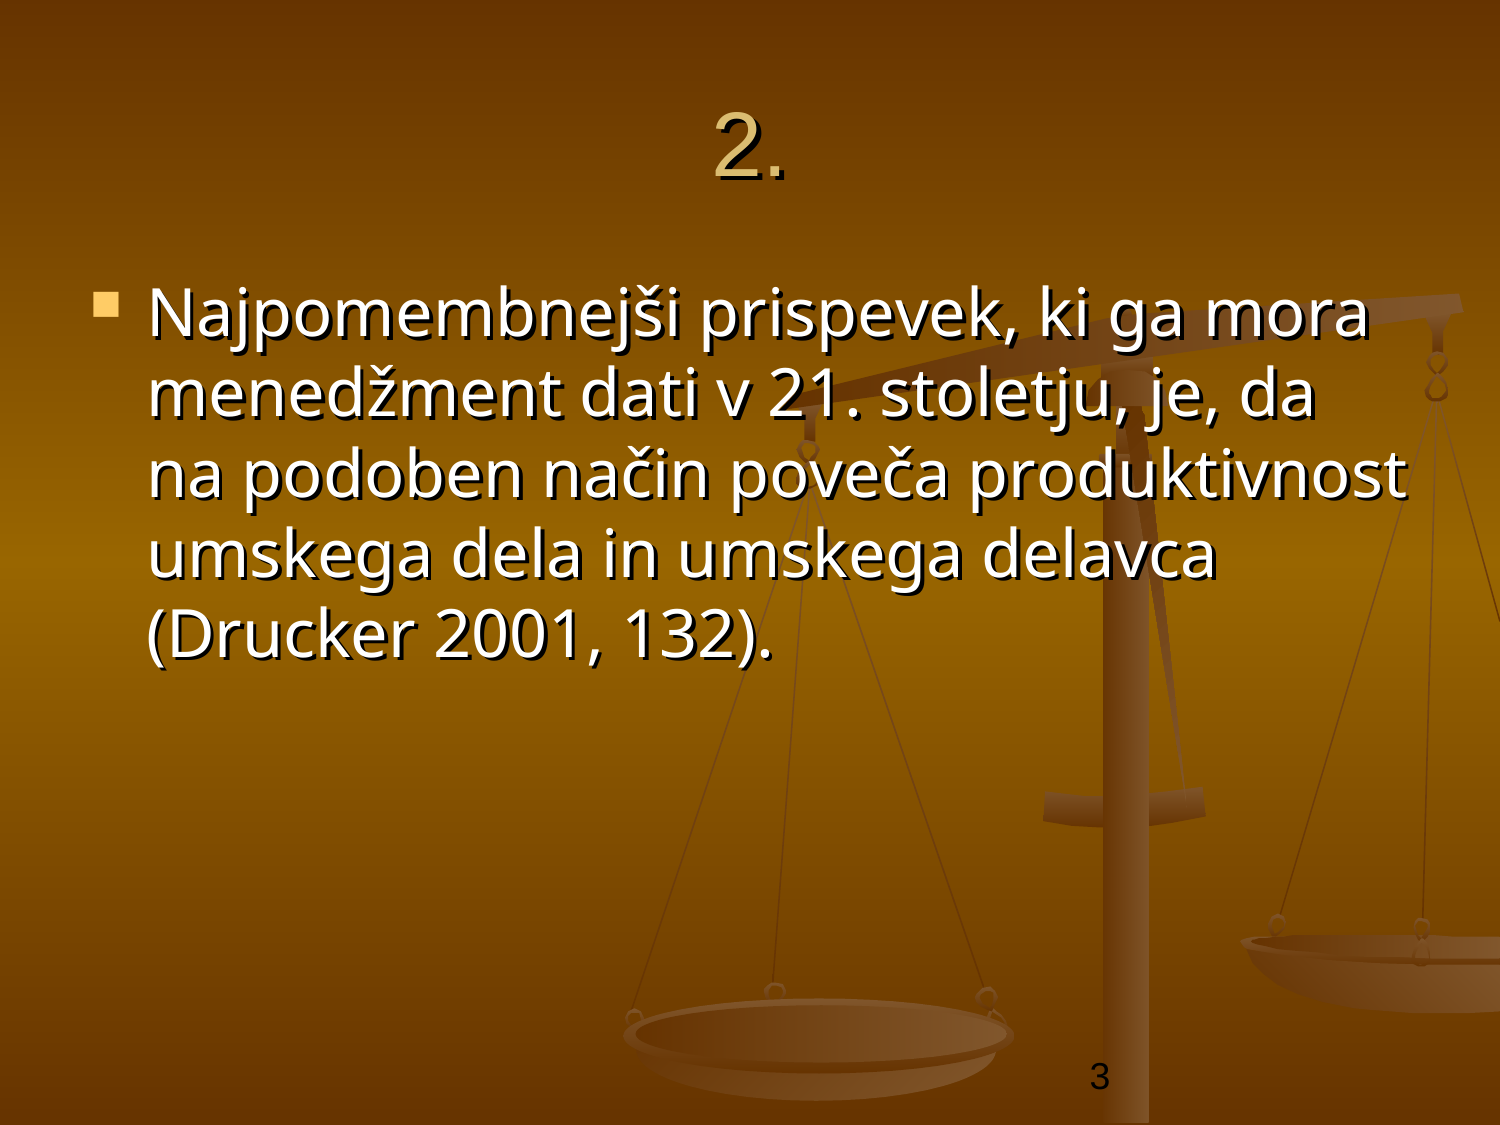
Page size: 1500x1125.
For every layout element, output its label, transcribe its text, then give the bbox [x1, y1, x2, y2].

title 2. [75, 45, 1426, 234]
list Najpomembnejši prispevek, ki ga mora menedžment dati v 21. stoletju, je, da na podoben način poveča produktivnost umskega dela in umskega delavca (Drucker 2001, 132). [75, 262, 1426, 1006]
